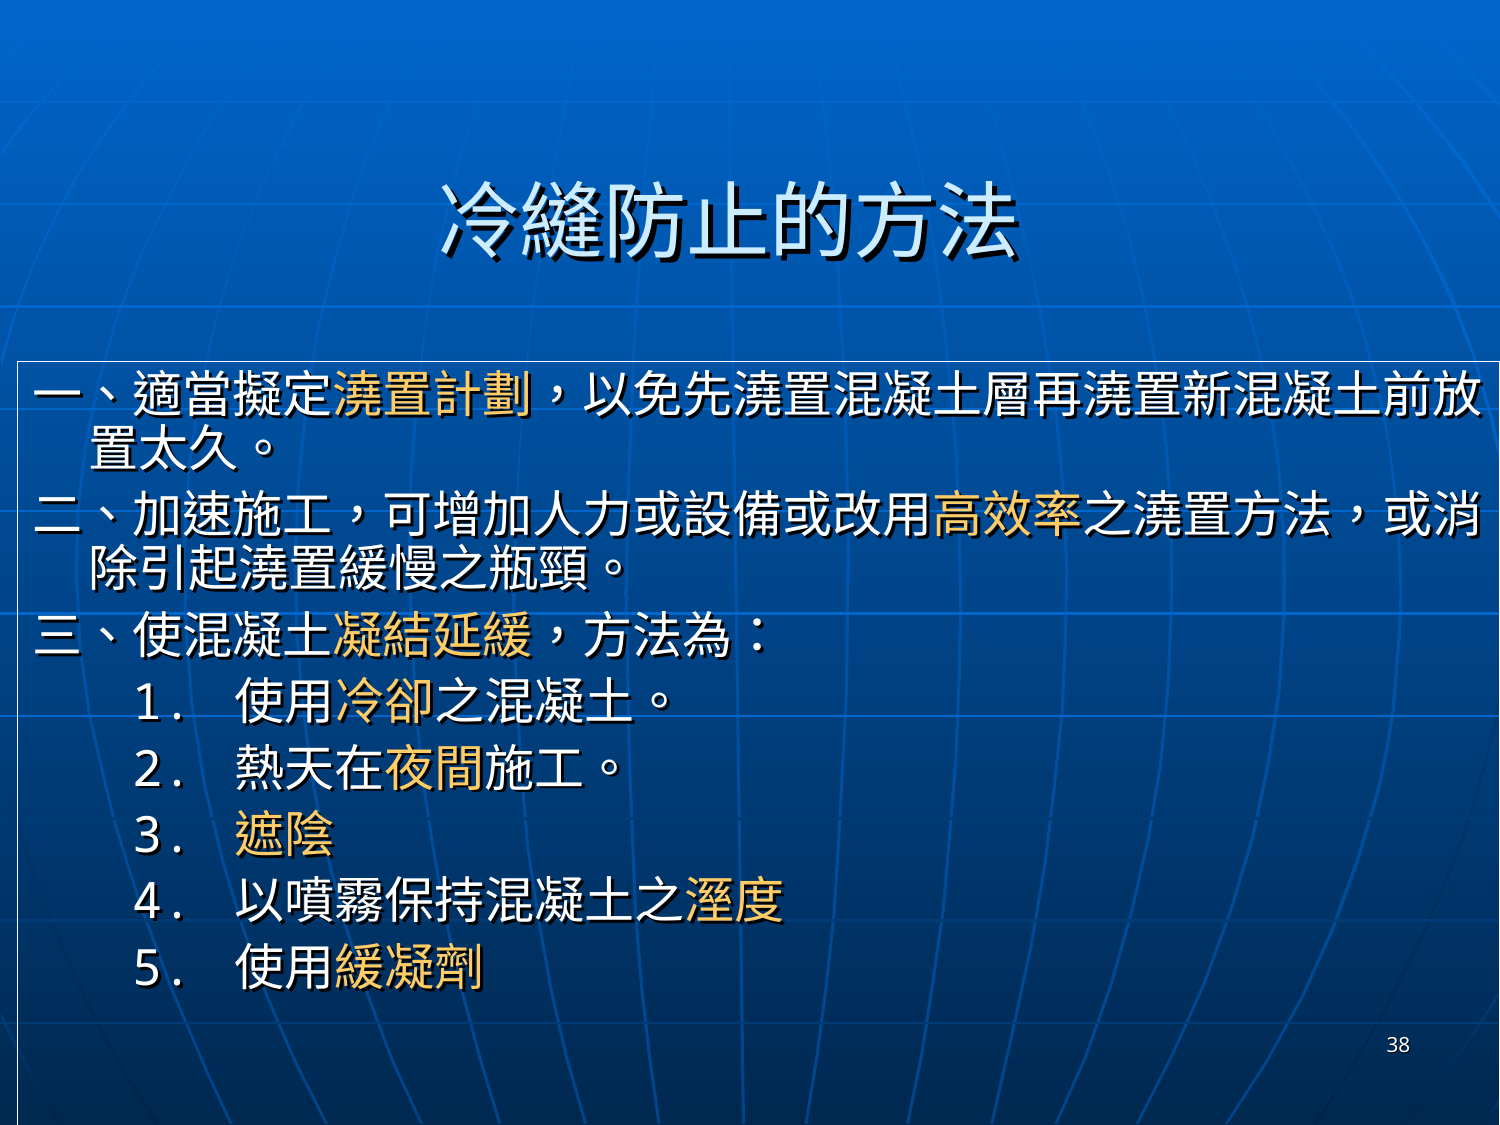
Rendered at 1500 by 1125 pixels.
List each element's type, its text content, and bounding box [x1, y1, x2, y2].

list 一、適當擬定澆置計劃，以免先澆置混凝土層再澆置新混凝土前放置太久。 二、加速施工，可增加人力或設備或改用高效率之澆置方法，或消除引起澆置緩慢之瓶頸。 三、使混凝土凝結延緩，方法為： 1. 使用冷卻之混凝土。 2. 熱天在夜間施工。 3. 遮陰 4. 以噴霧保持混凝土之溼度 5. 使用緩凝劑 [17, 361, 1500, 1125]
title 冷縫防止的方法 [53, 160, 1404, 348]
